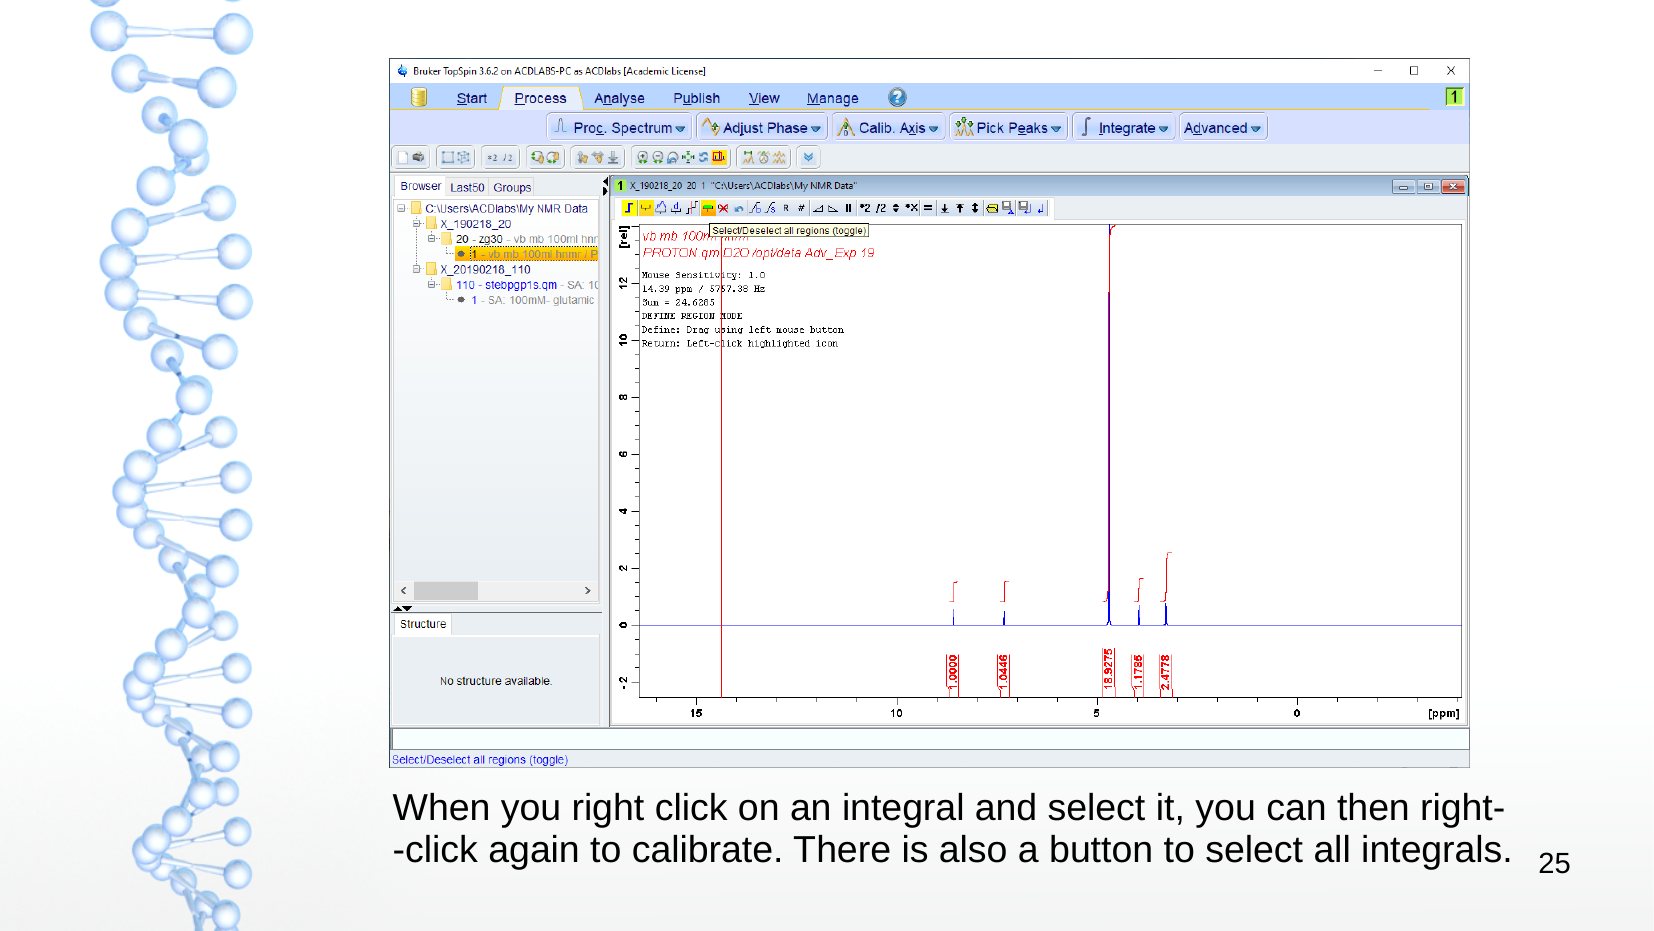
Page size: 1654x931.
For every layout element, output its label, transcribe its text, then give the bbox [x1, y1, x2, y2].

picture [0, 0, 1654, 931]
text_box When you right click on an integral and select it, you can then right- -click again to calibrate. There is also a button to select all integrals. [377, 779, 1529, 879]
